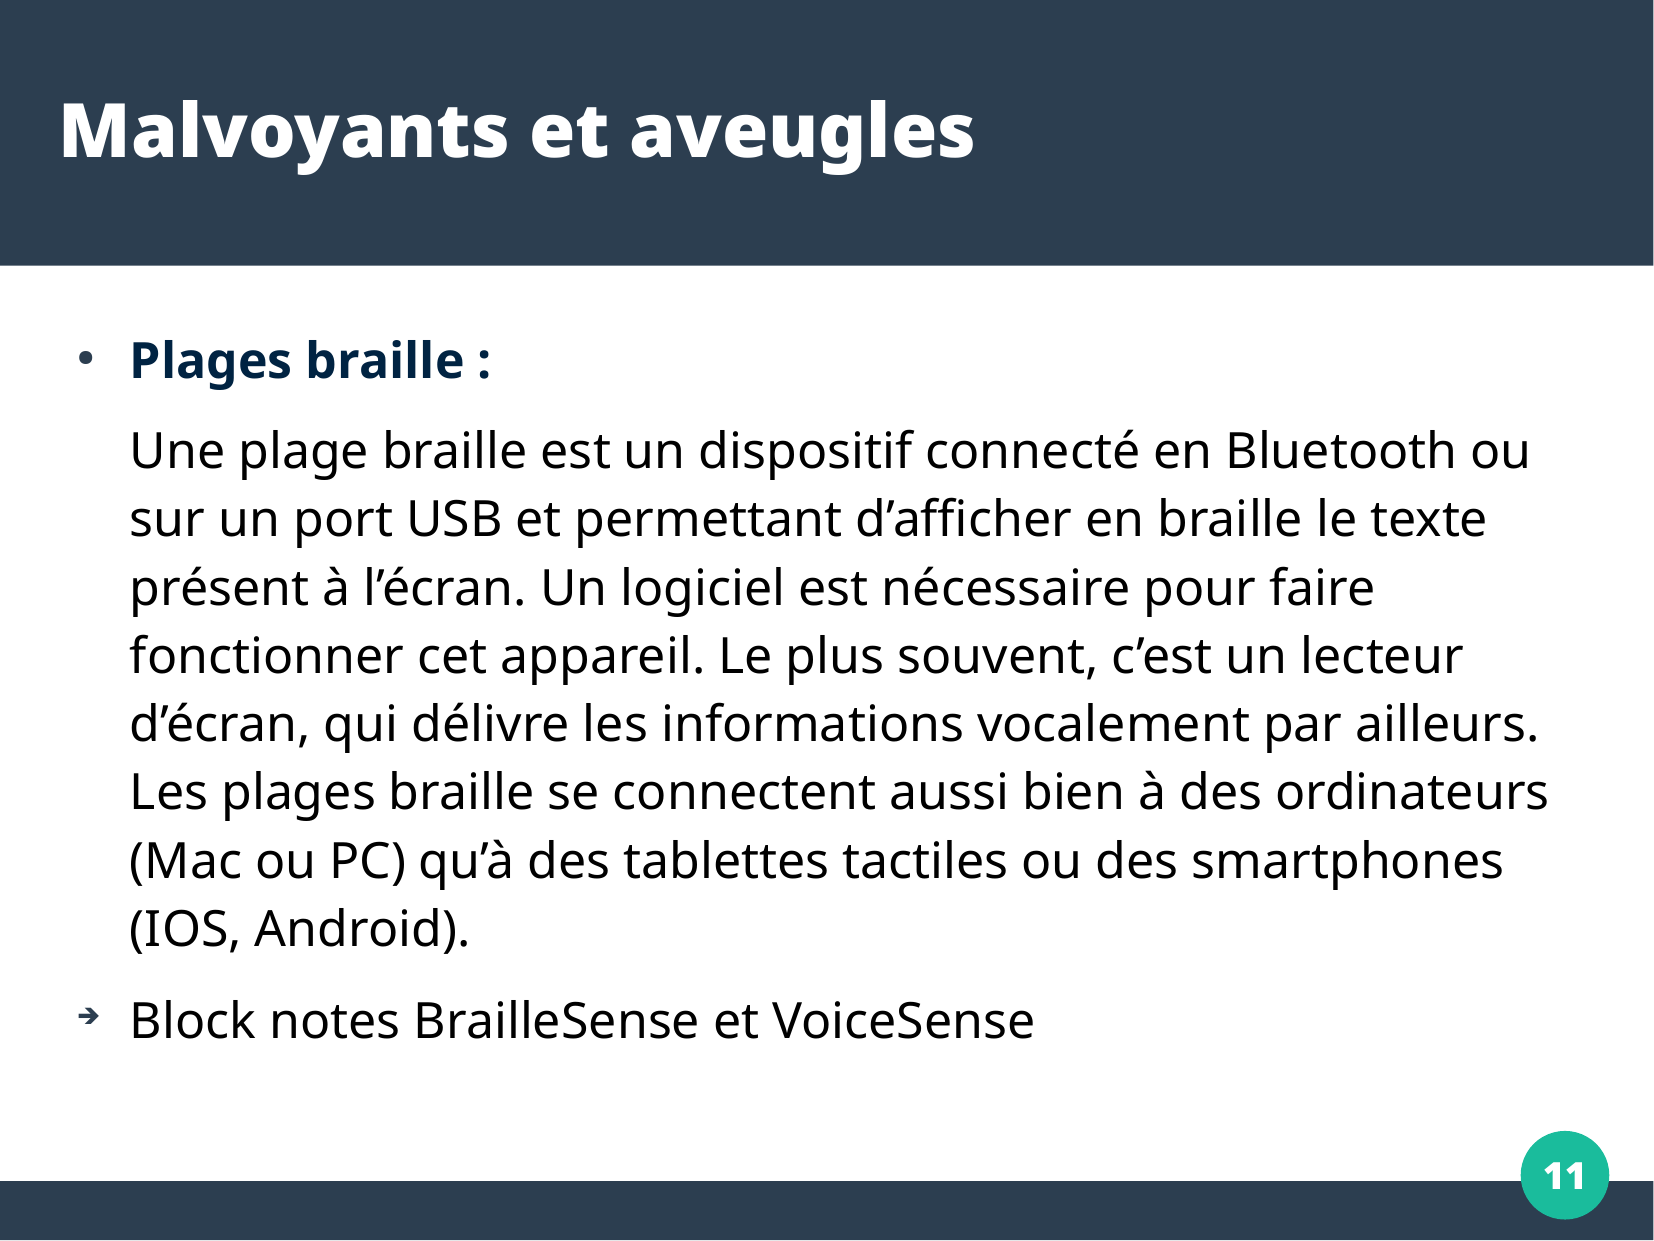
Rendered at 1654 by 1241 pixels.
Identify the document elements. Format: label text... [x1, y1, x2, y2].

list Plages braille : Une plage braille est un dispositif connecté en Bluetooth ou sur un port USB et permettant d’afficher en braille le texte présent à l’écran. Un logiciel est nécessaire pour faire fonctionner cet appareil. Le plus souvent, c’est un lecteur d’écran, qui délivre les informations vocalement par ailleurs. Les plages braille se connectent aussi bien à des ordinateurs (Mac ou PC) qu’à des tablettes tactiles ou des smartphones (IOS, Android). Block notes BrailleSense et VoiceSense [59, 324, 1595, 1152]
title Malvoyants et aveugles [59, 49, 1595, 207]
